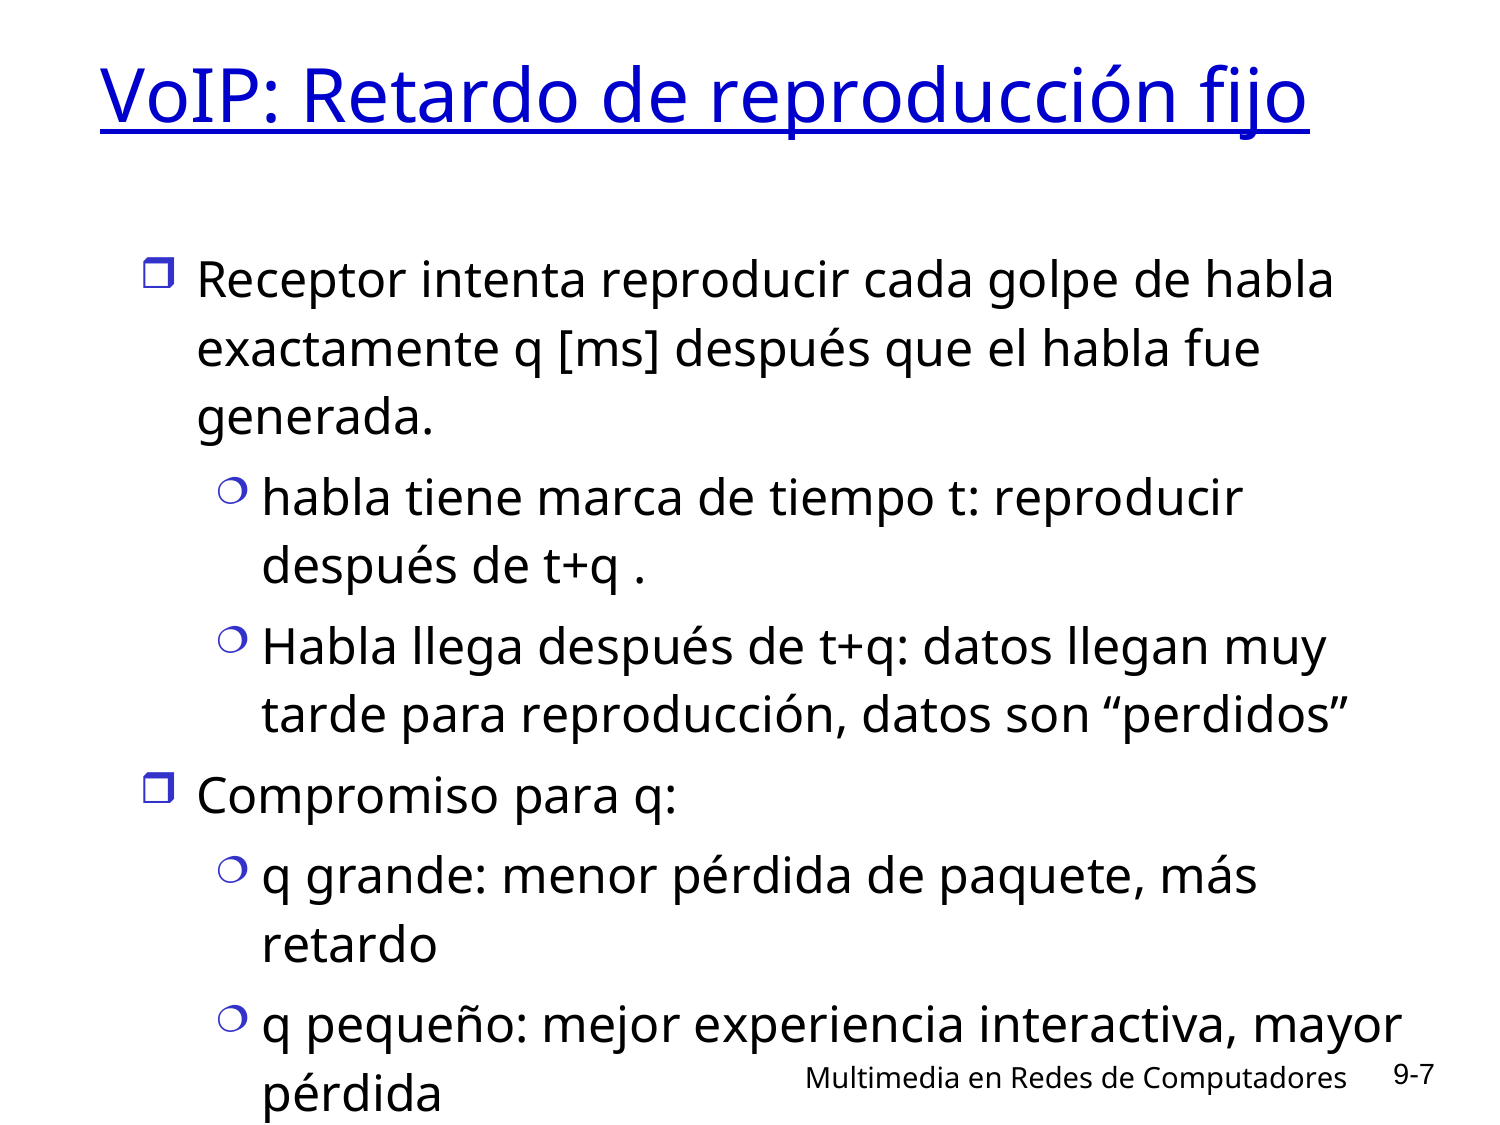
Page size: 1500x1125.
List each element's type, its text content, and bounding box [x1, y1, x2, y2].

list Receptor intenta reproducir cada golpe de habla exactamente q [ms] después que el habla fue generada. habla tiene marca de tiempo t: reproducir después de t+q . Habla llega después de t+q: datos llegan muy tarde para reproducción, datos son “perdidos” Compromiso para q: q grande: menor pérdida de paquete, más retardo q pequeño: mejor experiencia interactiva, mayor pérdida [125, 236, 1463, 1014]
title VoIP: Retardo de reproducción fijo [85, 0, 1460, 188]
